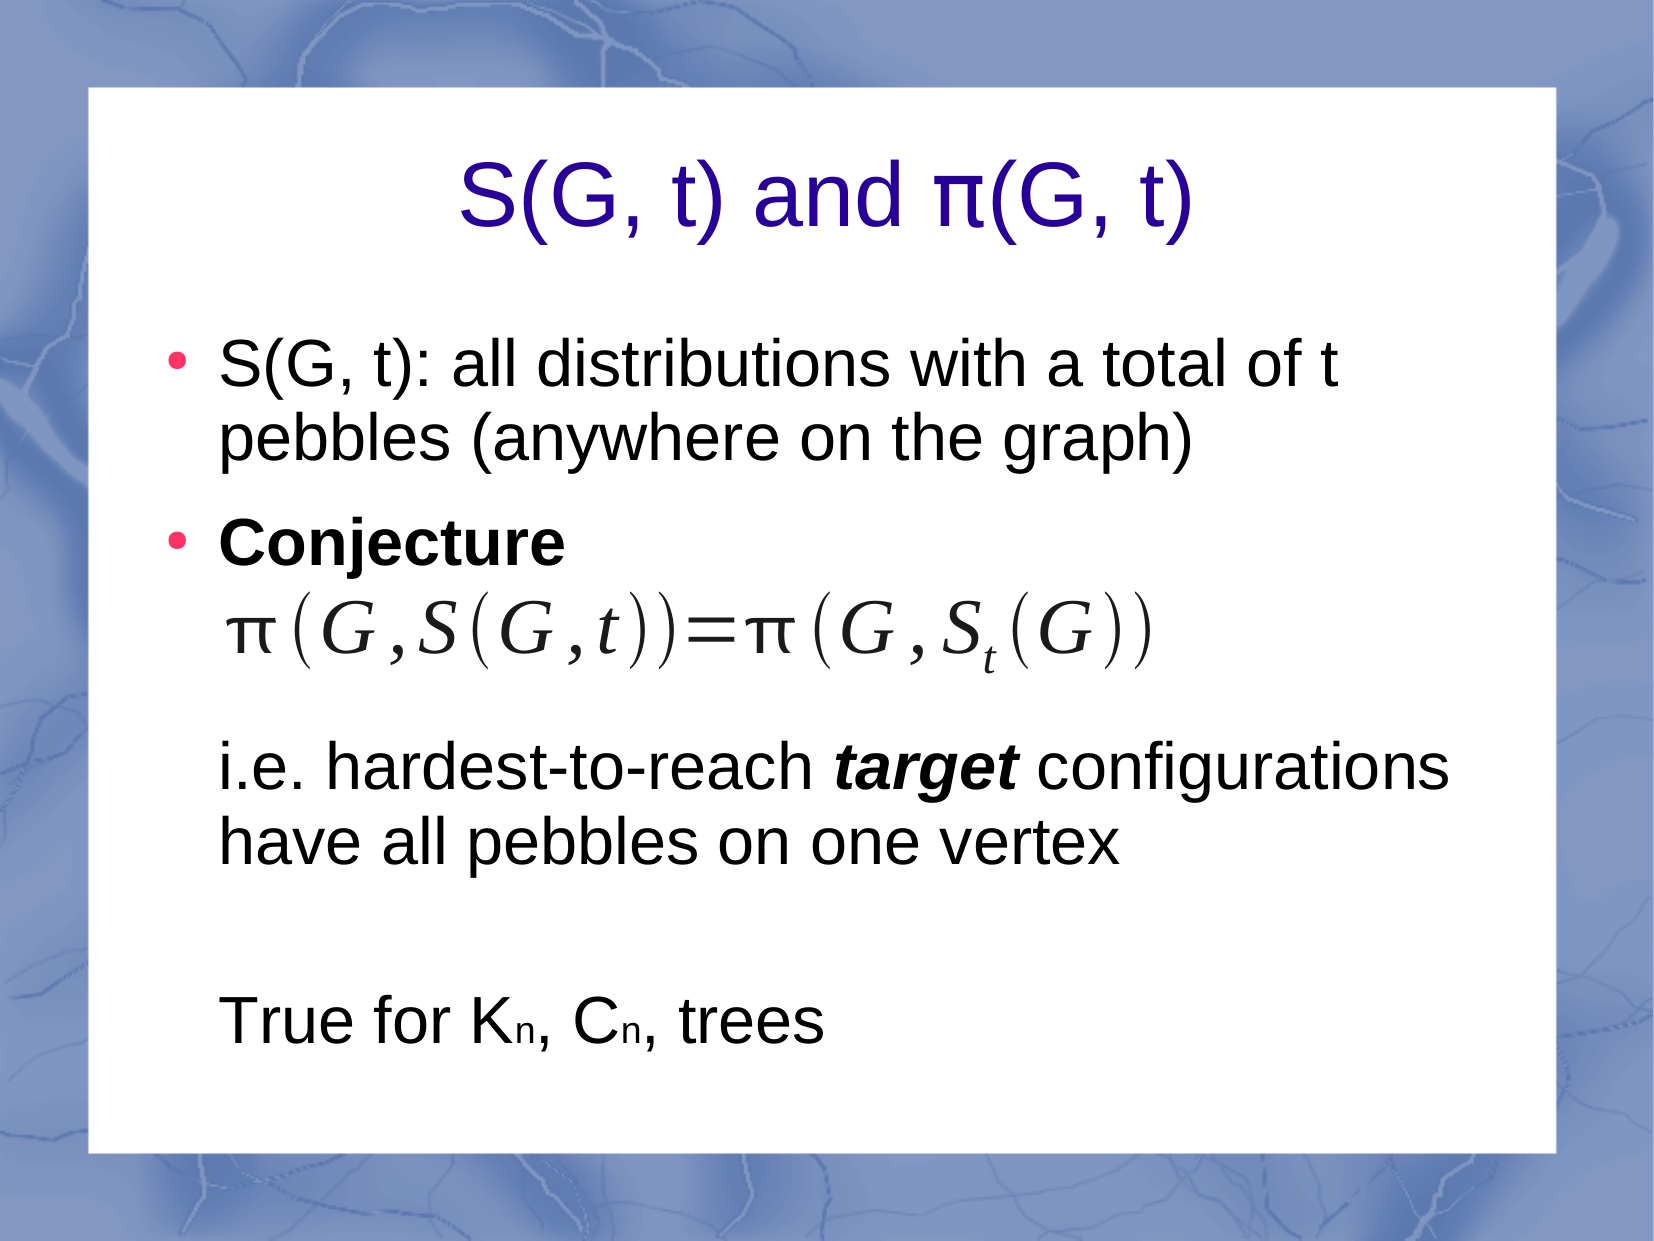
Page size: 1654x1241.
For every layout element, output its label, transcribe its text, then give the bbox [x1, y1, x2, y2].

picture [0, 0, 1654, 1241]
title S(G, t) and π(G, t) [118, 98, 1536, 291]
list S(G, t): all distributions with a total of t pebbles (anywhere on the graph) Conjecture i.e. hardest-to-reach target configurations have all pebbles on one vertex True for Kn, Cn, trees [147, 325, 1506, 1130]
chart [205, 585, 1173, 684]
